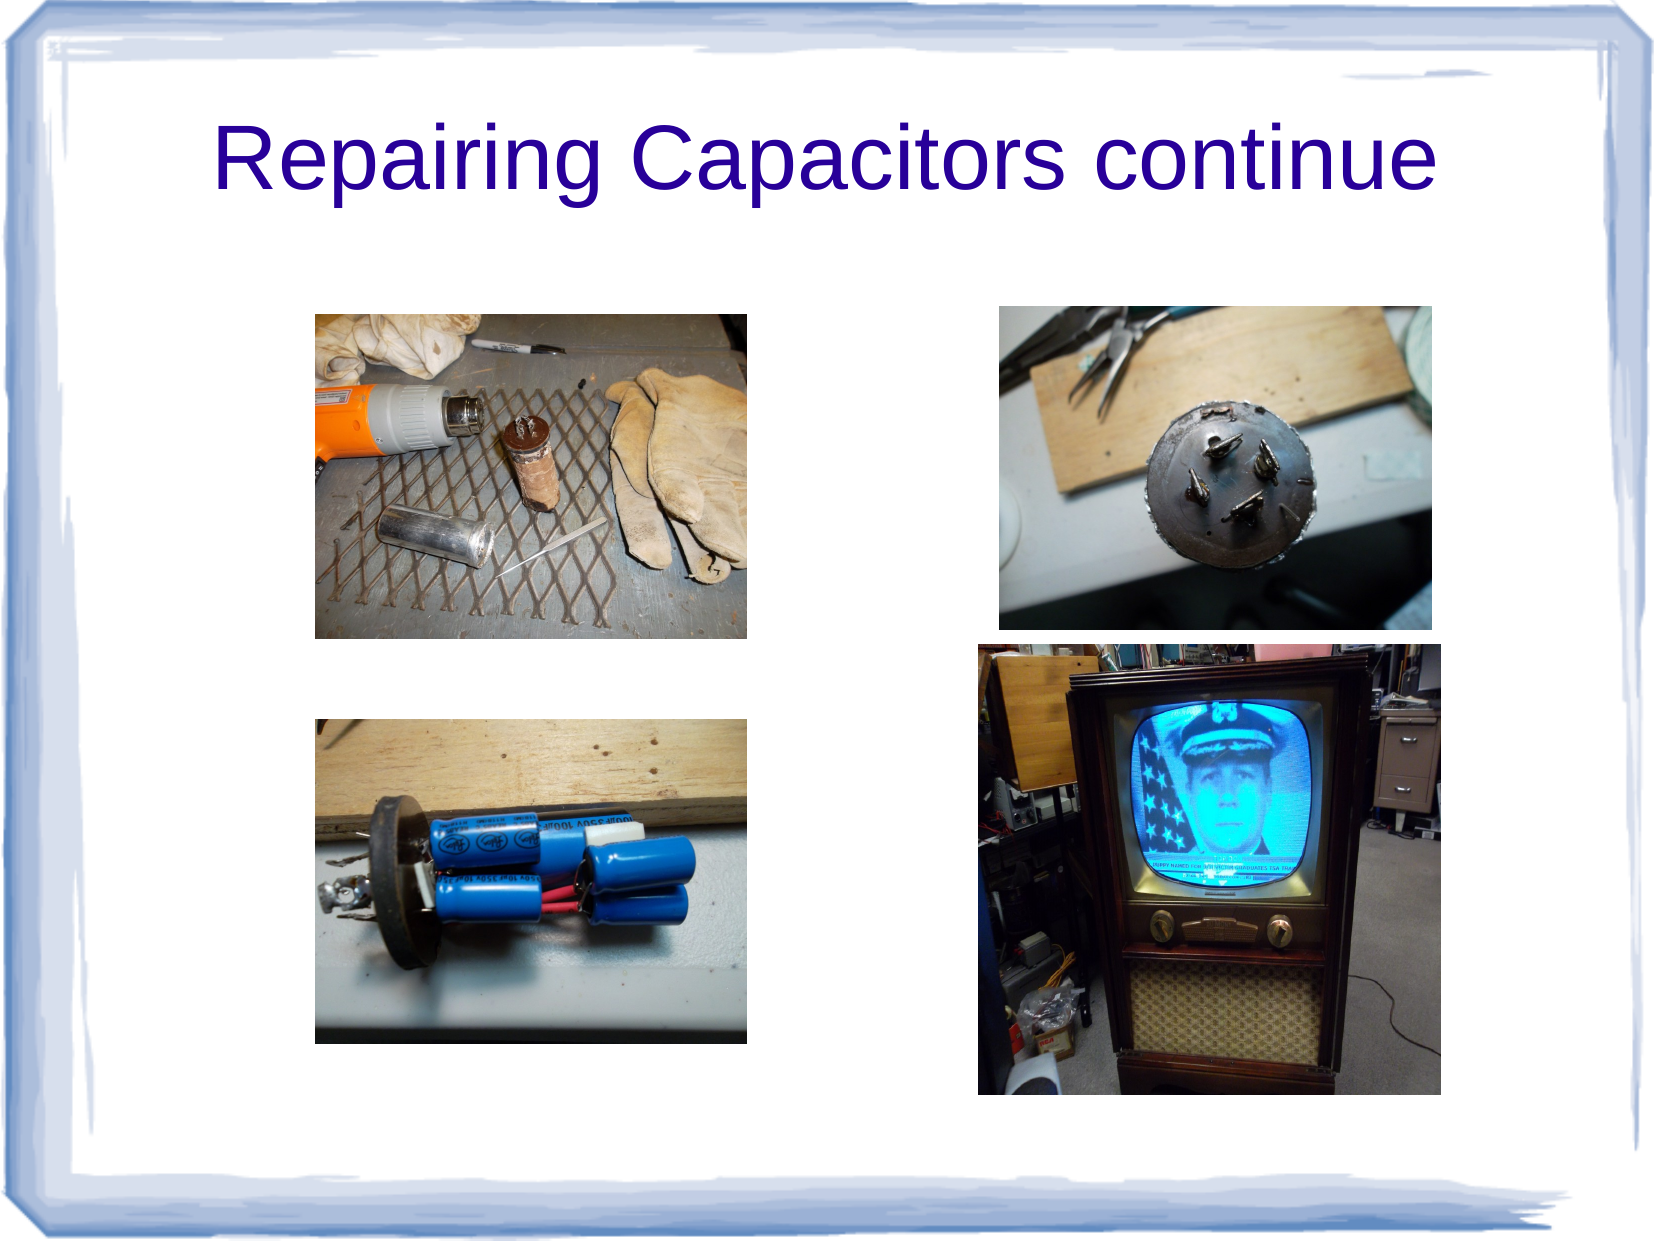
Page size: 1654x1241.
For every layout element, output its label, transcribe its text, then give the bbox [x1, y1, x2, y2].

picture [315, 315, 747, 639]
title Repairing Capacitors continue [82, 49, 1571, 257]
picture [315, 720, 747, 1044]
picture [978, 645, 1441, 1096]
picture [999, 306, 1432, 631]
